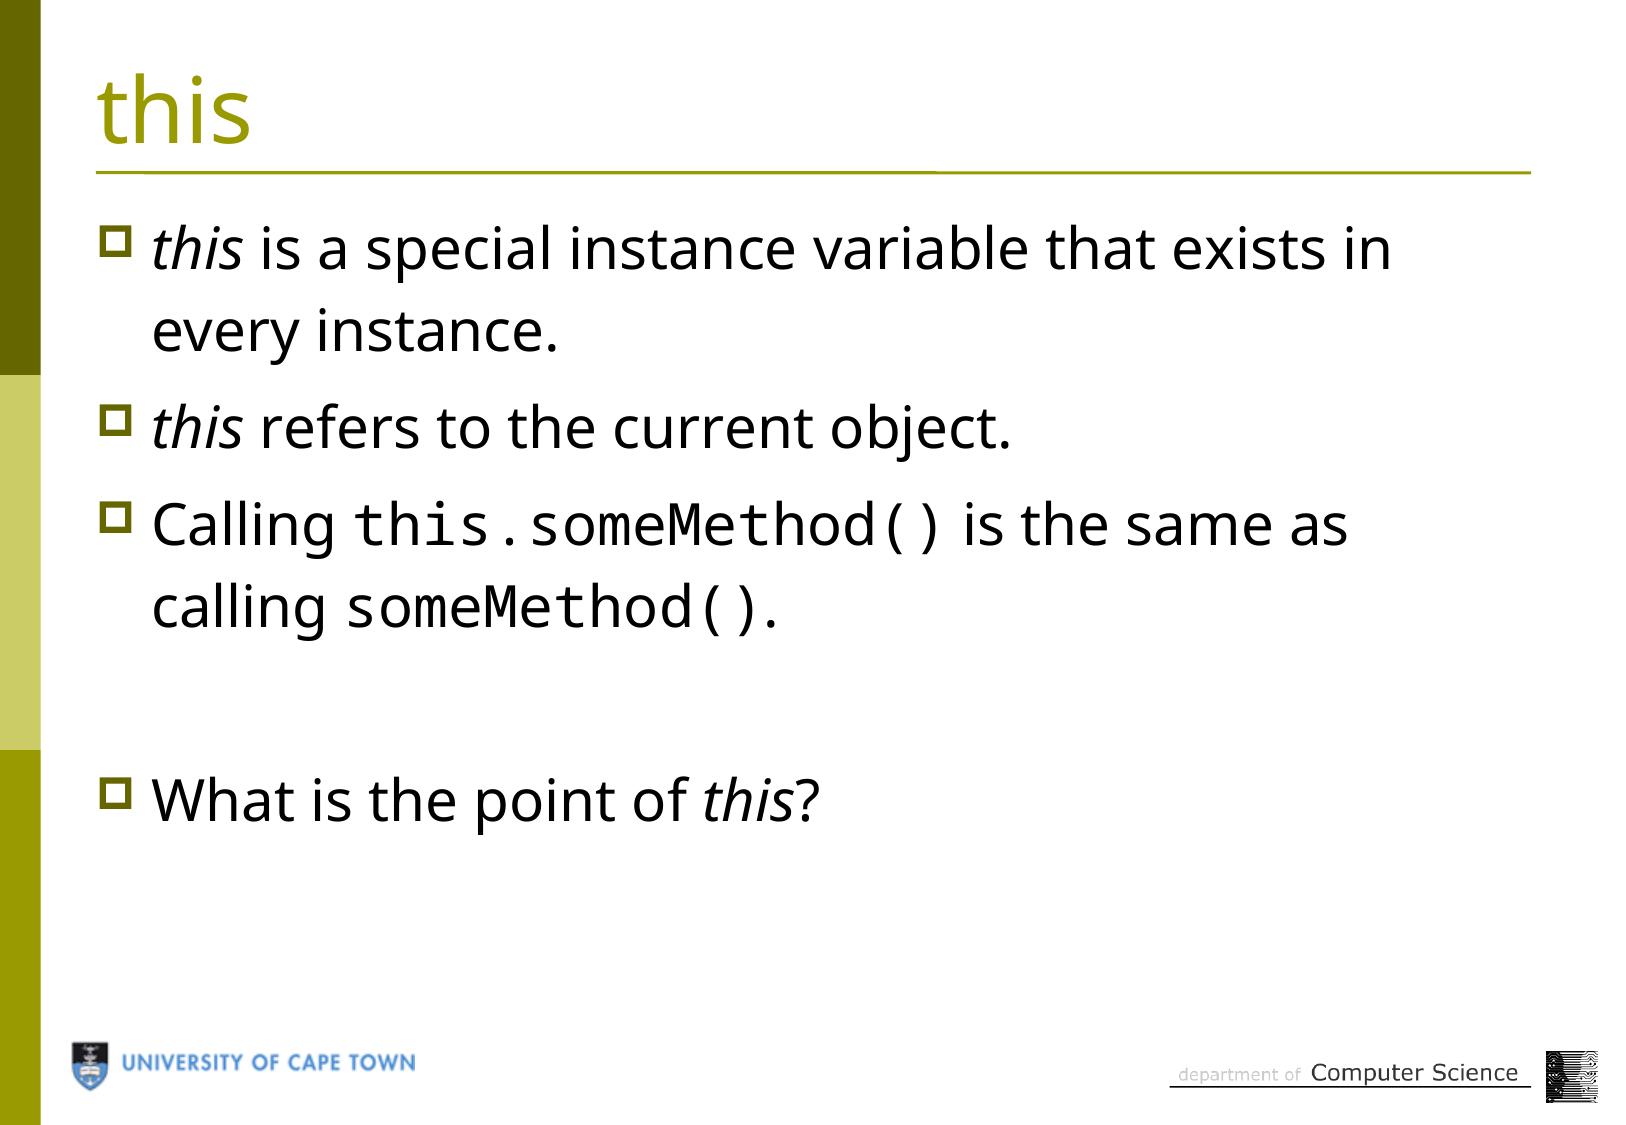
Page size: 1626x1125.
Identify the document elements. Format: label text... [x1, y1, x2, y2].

list this is a special instance variable that exists in every instance. this refers to the current object. Calling this.someMethod() is the same as calling someMethod(). What is the point of this? [81, 196, 1543, 1021]
title this [81, 14, 1543, 172]
picture [1546, 1051, 1598, 1103]
picture [1169, 1043, 1532, 1091]
picture [61, 1024, 415, 1103]
